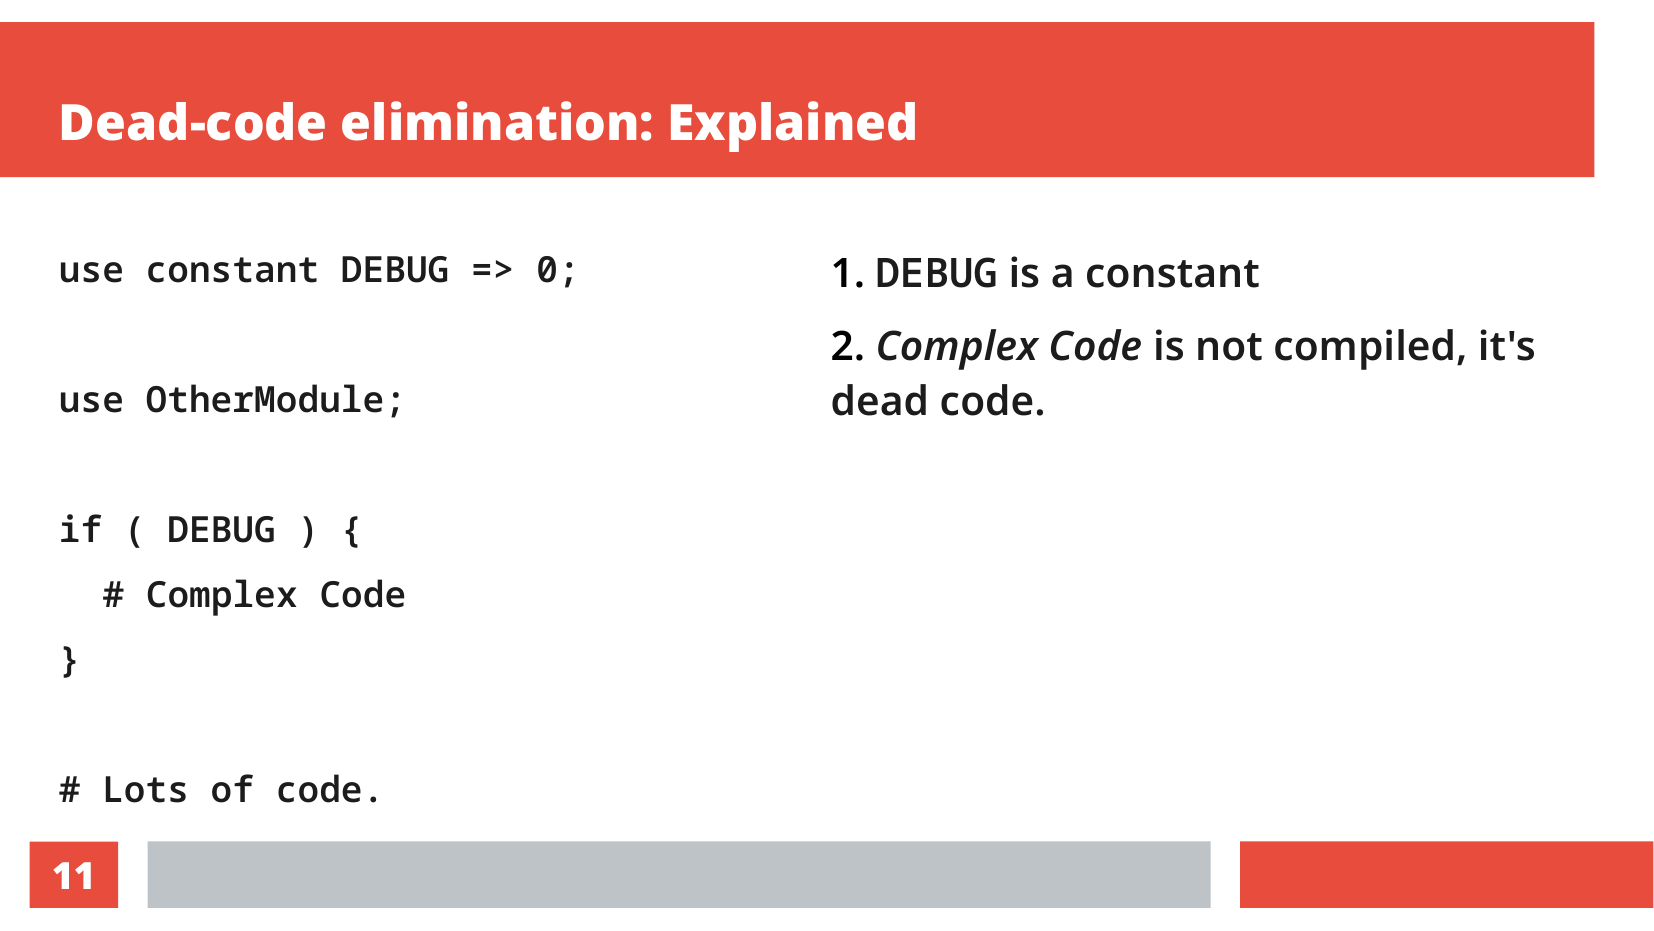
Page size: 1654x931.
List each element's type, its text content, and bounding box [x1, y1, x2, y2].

list use constant DEBUG => 0; use OtherModule; if ( DEBUG ) { # Complex Code } # Lots of code. [59, 243, 794, 820]
title Dead-code elimination: Explained [59, 44, 1595, 156]
list DEBUG is a constant Complex Code is not compiled, it's dead code. [830, 243, 1566, 820]
